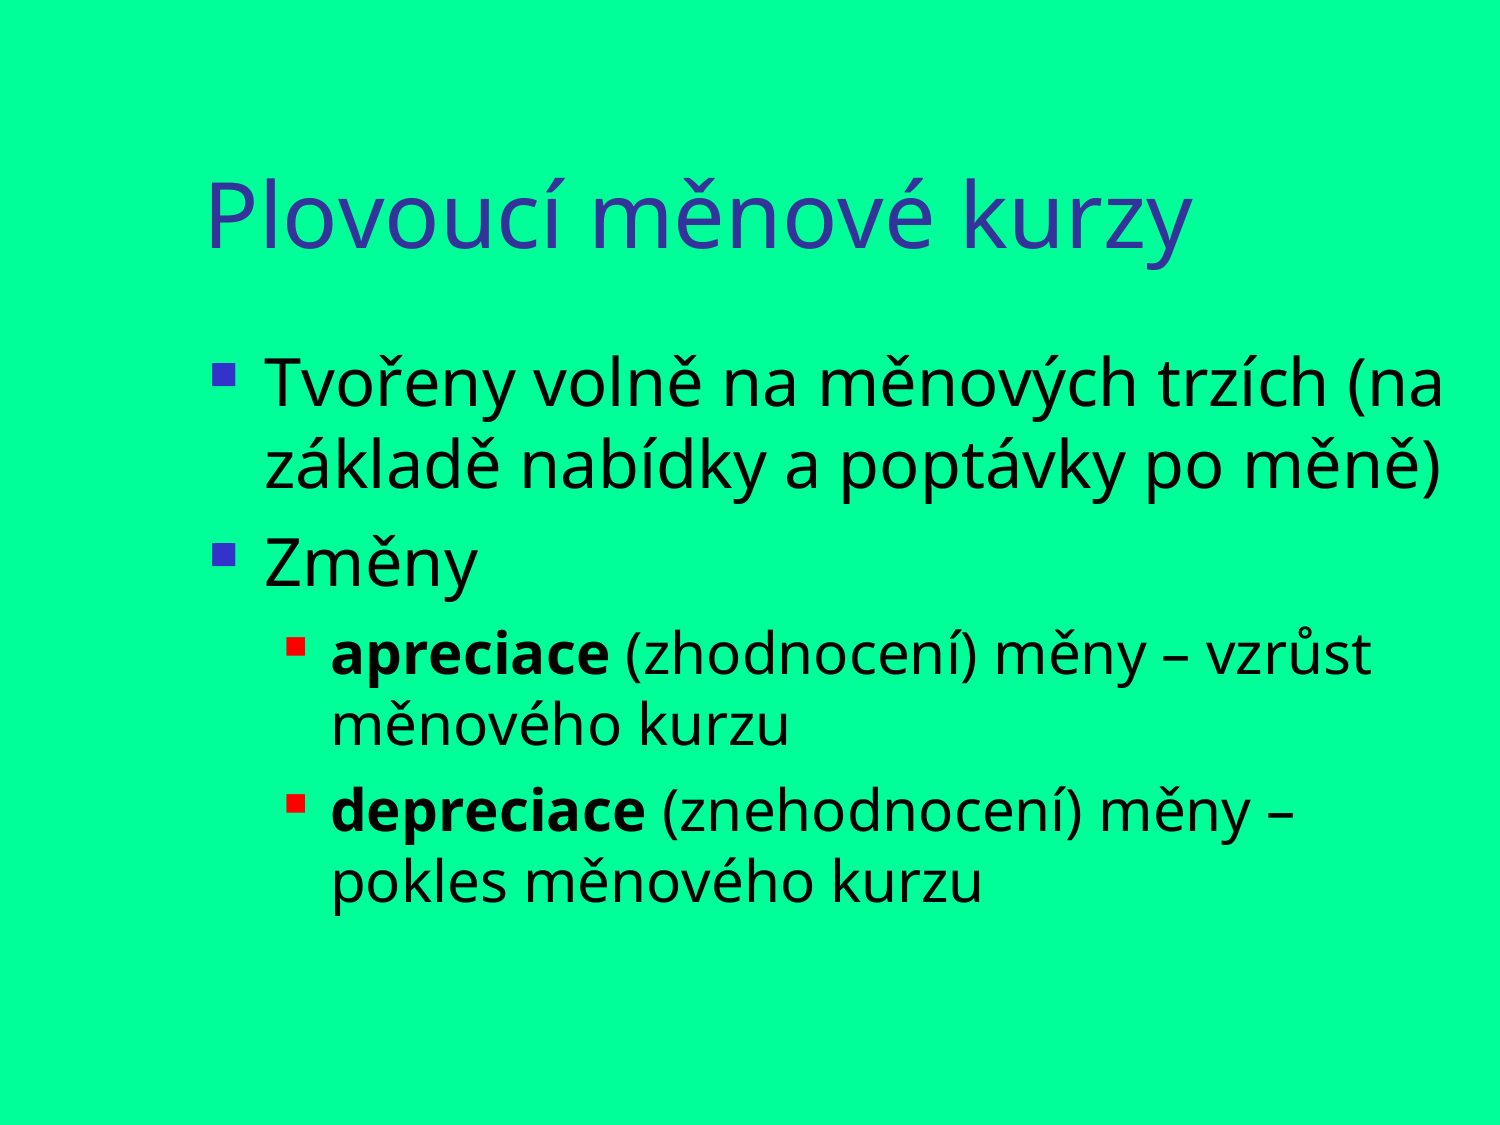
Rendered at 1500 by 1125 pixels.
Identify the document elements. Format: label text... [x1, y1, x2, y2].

list Tvořeny volně na měnových trzích (na základě nabídky a poptávky po měně) Změny apreciace (zhodnocení) měny – vzrůst měnového kurzu depreciace (znehodnocení) měny – pokles měnového kurzu [193, 331, 1469, 1032]
title Plovoucí měnové kurzy [188, 35, 1467, 276]
